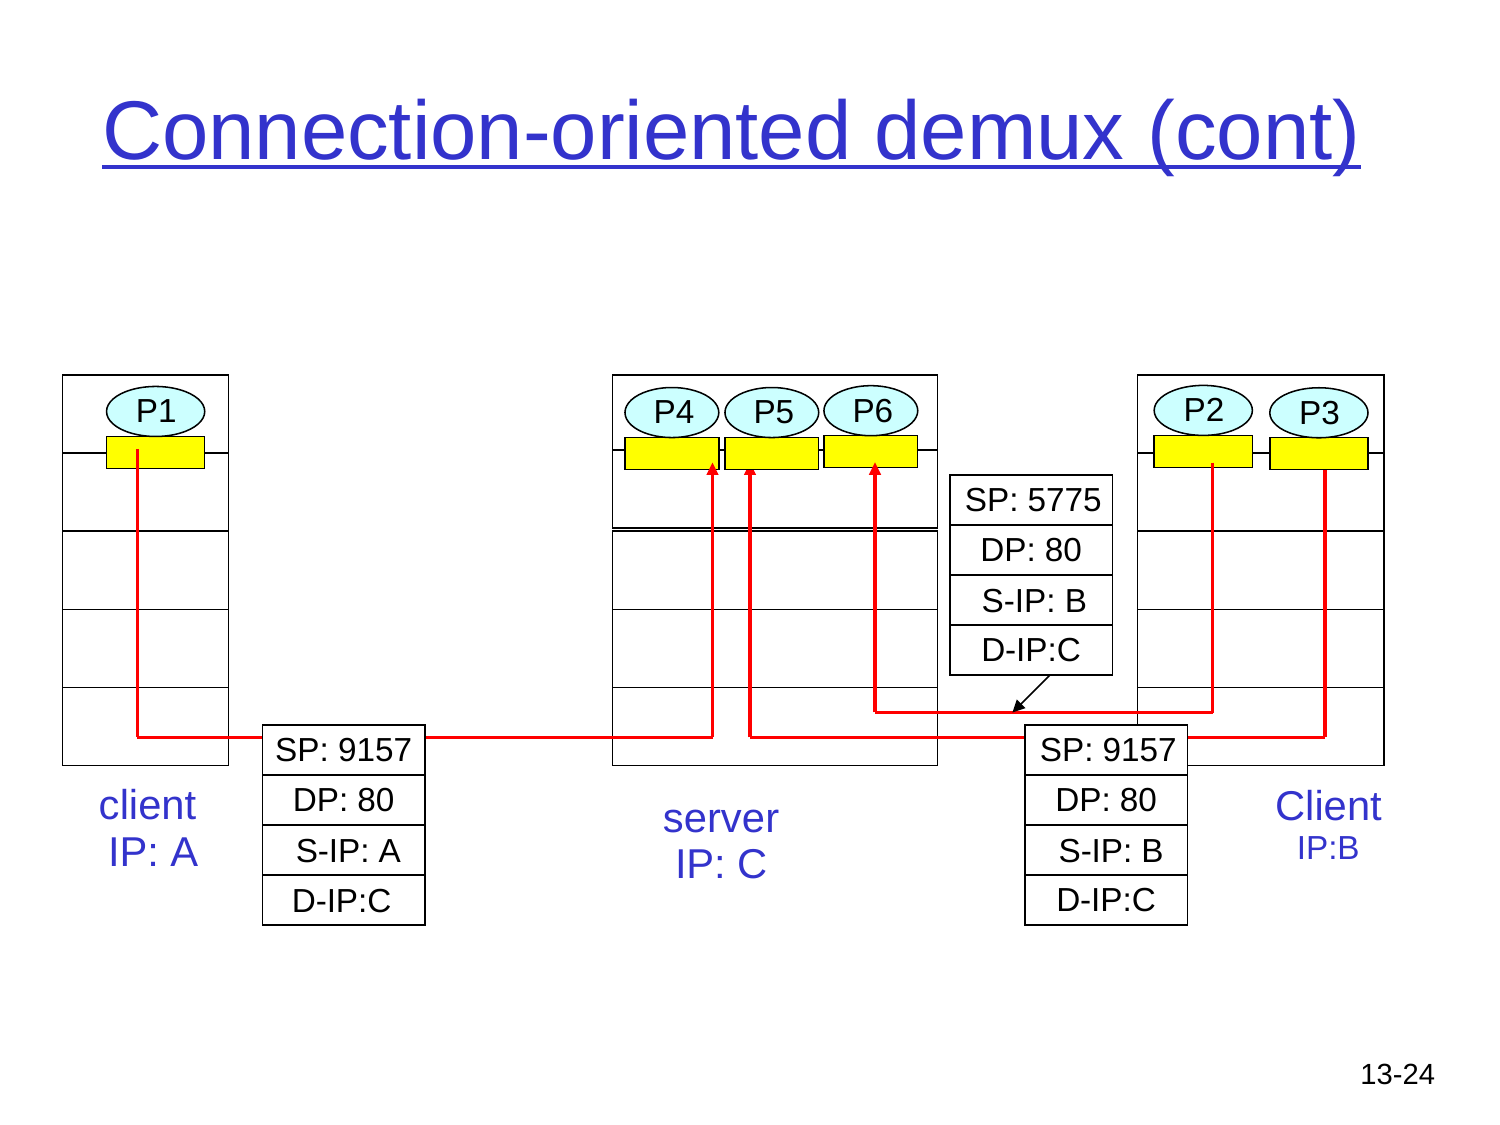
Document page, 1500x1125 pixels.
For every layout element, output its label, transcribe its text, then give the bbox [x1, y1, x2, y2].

text_box P6 [823, 385, 918, 436]
text_box S-IP: B [966, 575, 1102, 628]
text_box [949, 574, 1113, 624]
text_box P4 [624, 387, 719, 438]
text_box server IP: C [648, 786, 795, 896]
text_box [1024, 824, 1188, 875]
text_box [262, 824, 426, 925]
text_box SP: 9157 [262, 725, 426, 774]
text_box [62, 374, 229, 766]
text_box P3 [1269, 387, 1369, 438]
text_box DP: 80 [1024, 774, 1188, 824]
text_box [752, 531, 938, 736]
text_box [612, 374, 938, 529]
text_box [1137, 374, 1385, 766]
text_box [612, 531, 711, 736]
text_box D-IP:C [949, 624, 1113, 675]
text_box [612, 531, 938, 766]
text_box P2 [1154, 385, 1253, 436]
text_box Client IP:B [1260, 774, 1397, 874]
text_box DP: 80 [262, 774, 426, 824]
text_box DP: 80 [949, 524, 1113, 574]
text_box S-IP: A [280, 825, 417, 878]
text_box D-IP:C [277, 875, 407, 928]
text_box [877, 531, 938, 711]
text_box S-IP: B [1043, 825, 1179, 878]
text_box client IP: A [81, 774, 214, 883]
title Connection-oriented demux (cont) [87, 37, 1450, 225]
text_box P1 [106, 386, 205, 437]
text_box D-IP:C [1024, 875, 1188, 925]
text_box SP: 9157 [1024, 725, 1188, 774]
text_box SP: 5775 [949, 474, 1113, 524]
text_box P5 [724, 387, 819, 438]
